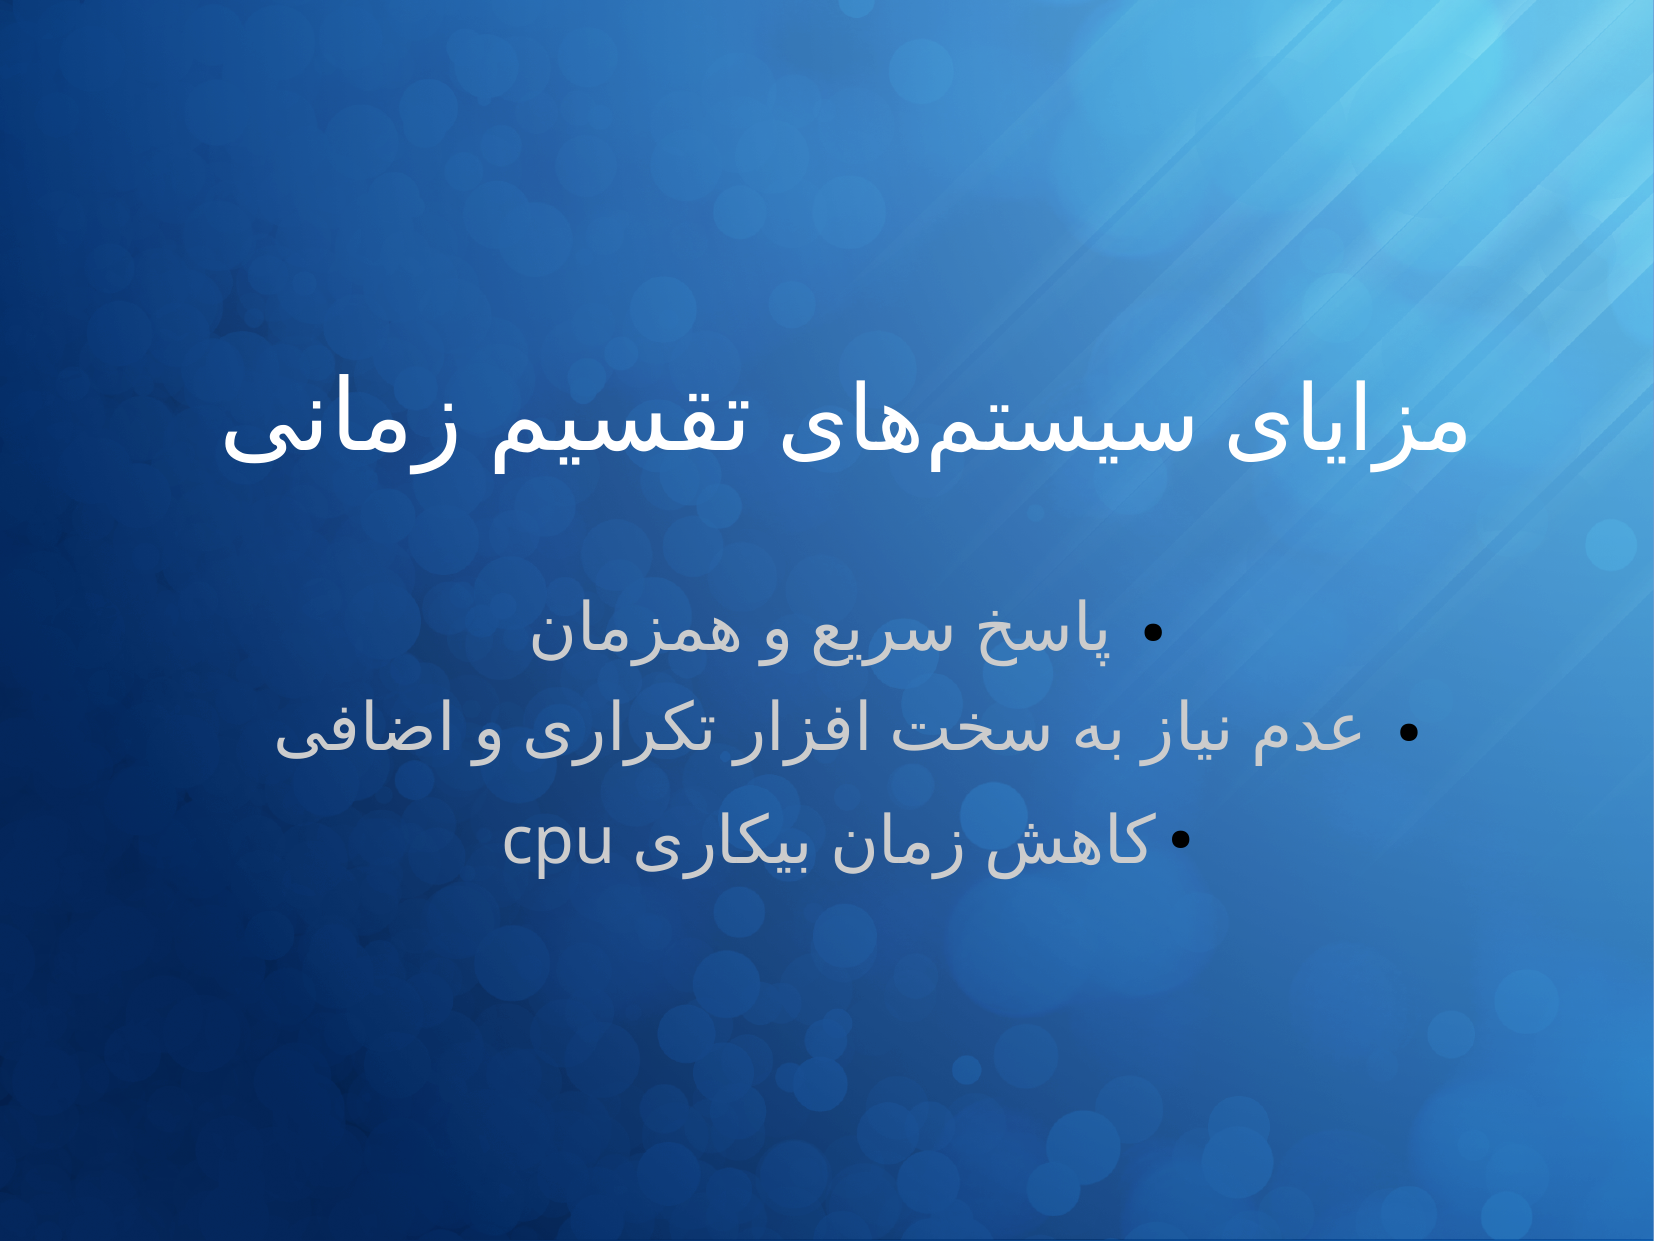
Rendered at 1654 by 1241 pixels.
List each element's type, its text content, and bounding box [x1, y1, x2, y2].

subtitle پاسخ سریع و همزمان عدم نیاز به سخت افزار تکراری و اضافی کاهش زمان بیکاری cpu [112, 531, 1570, 938]
picture [0, 0, 1654, 1241]
title مزایای سیستم‌های تقسیم زمانی [118, 294, 1576, 557]
